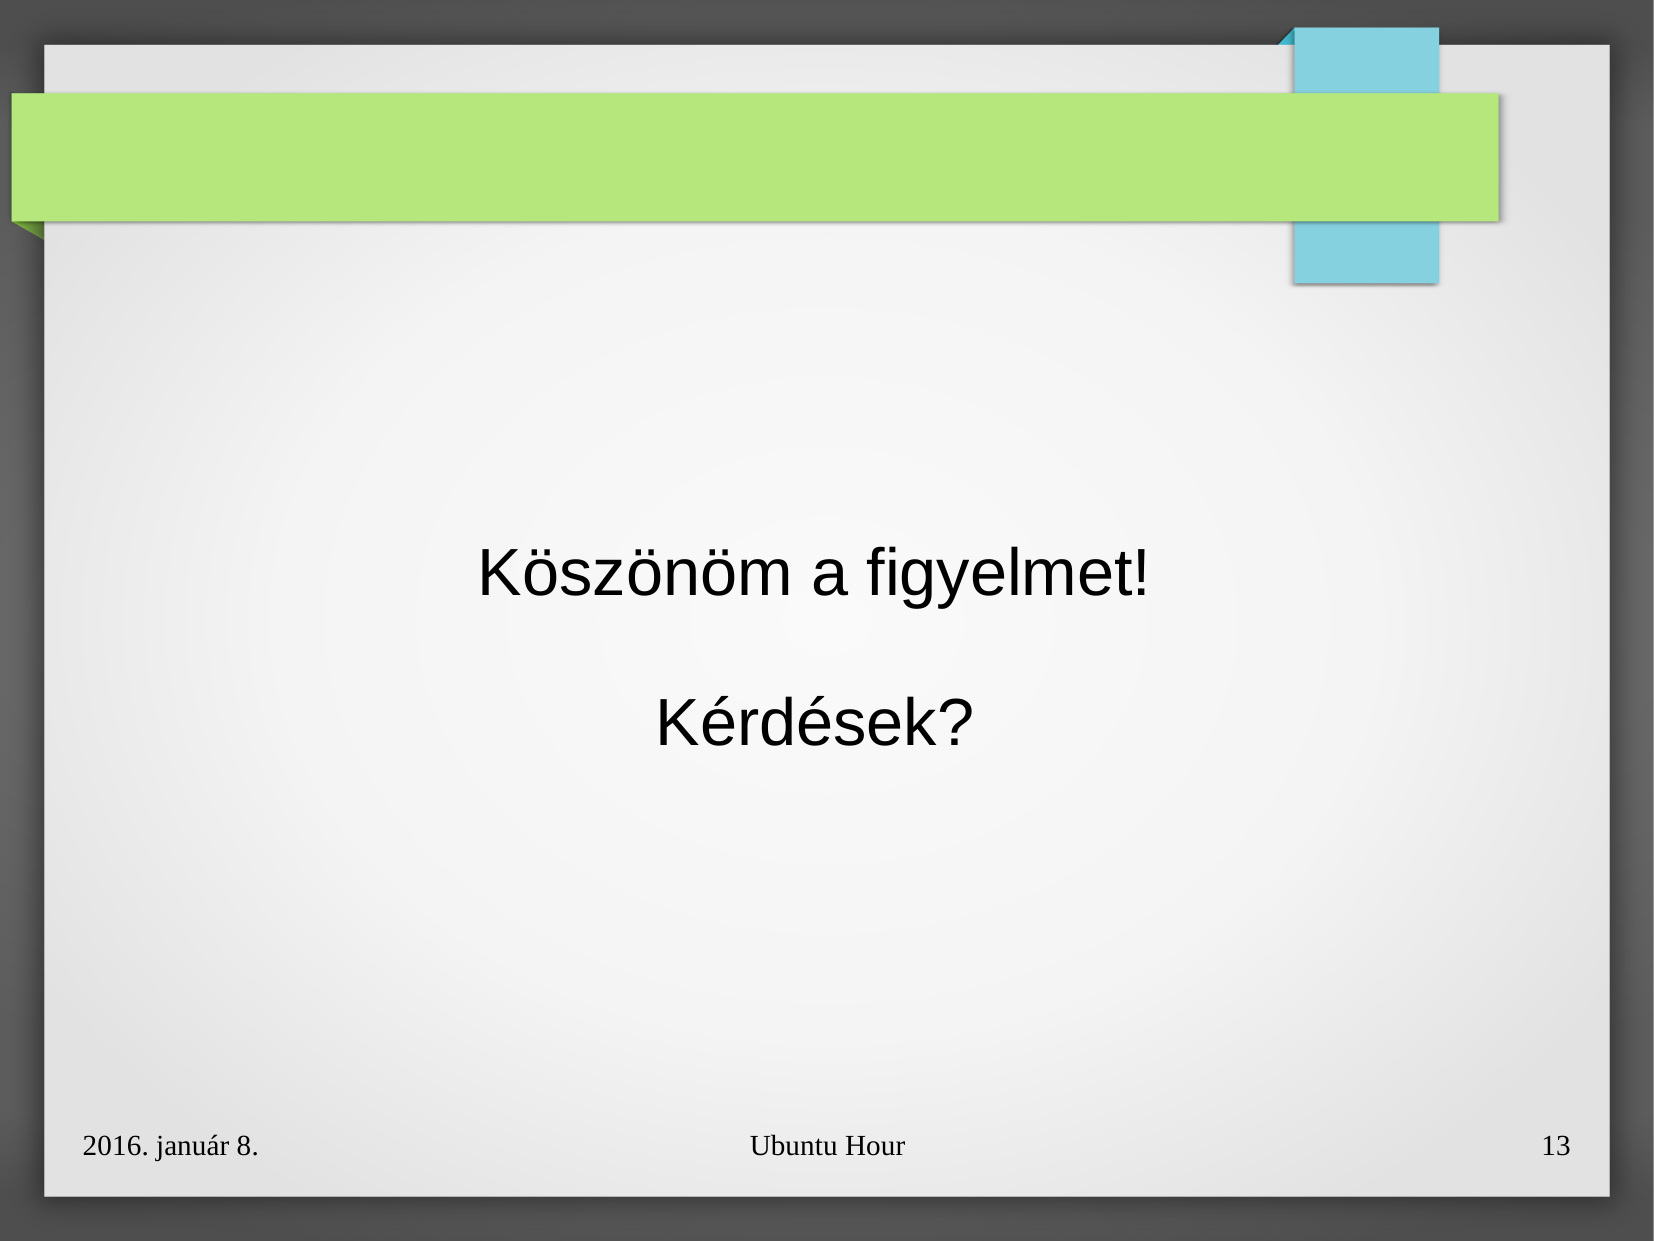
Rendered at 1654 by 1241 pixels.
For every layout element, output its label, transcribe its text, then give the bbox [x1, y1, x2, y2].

subtitle Köszönöm a figyelmet! Kérdések? [224, 373, 1406, 922]
picture [0, 0, 1654, 1241]
